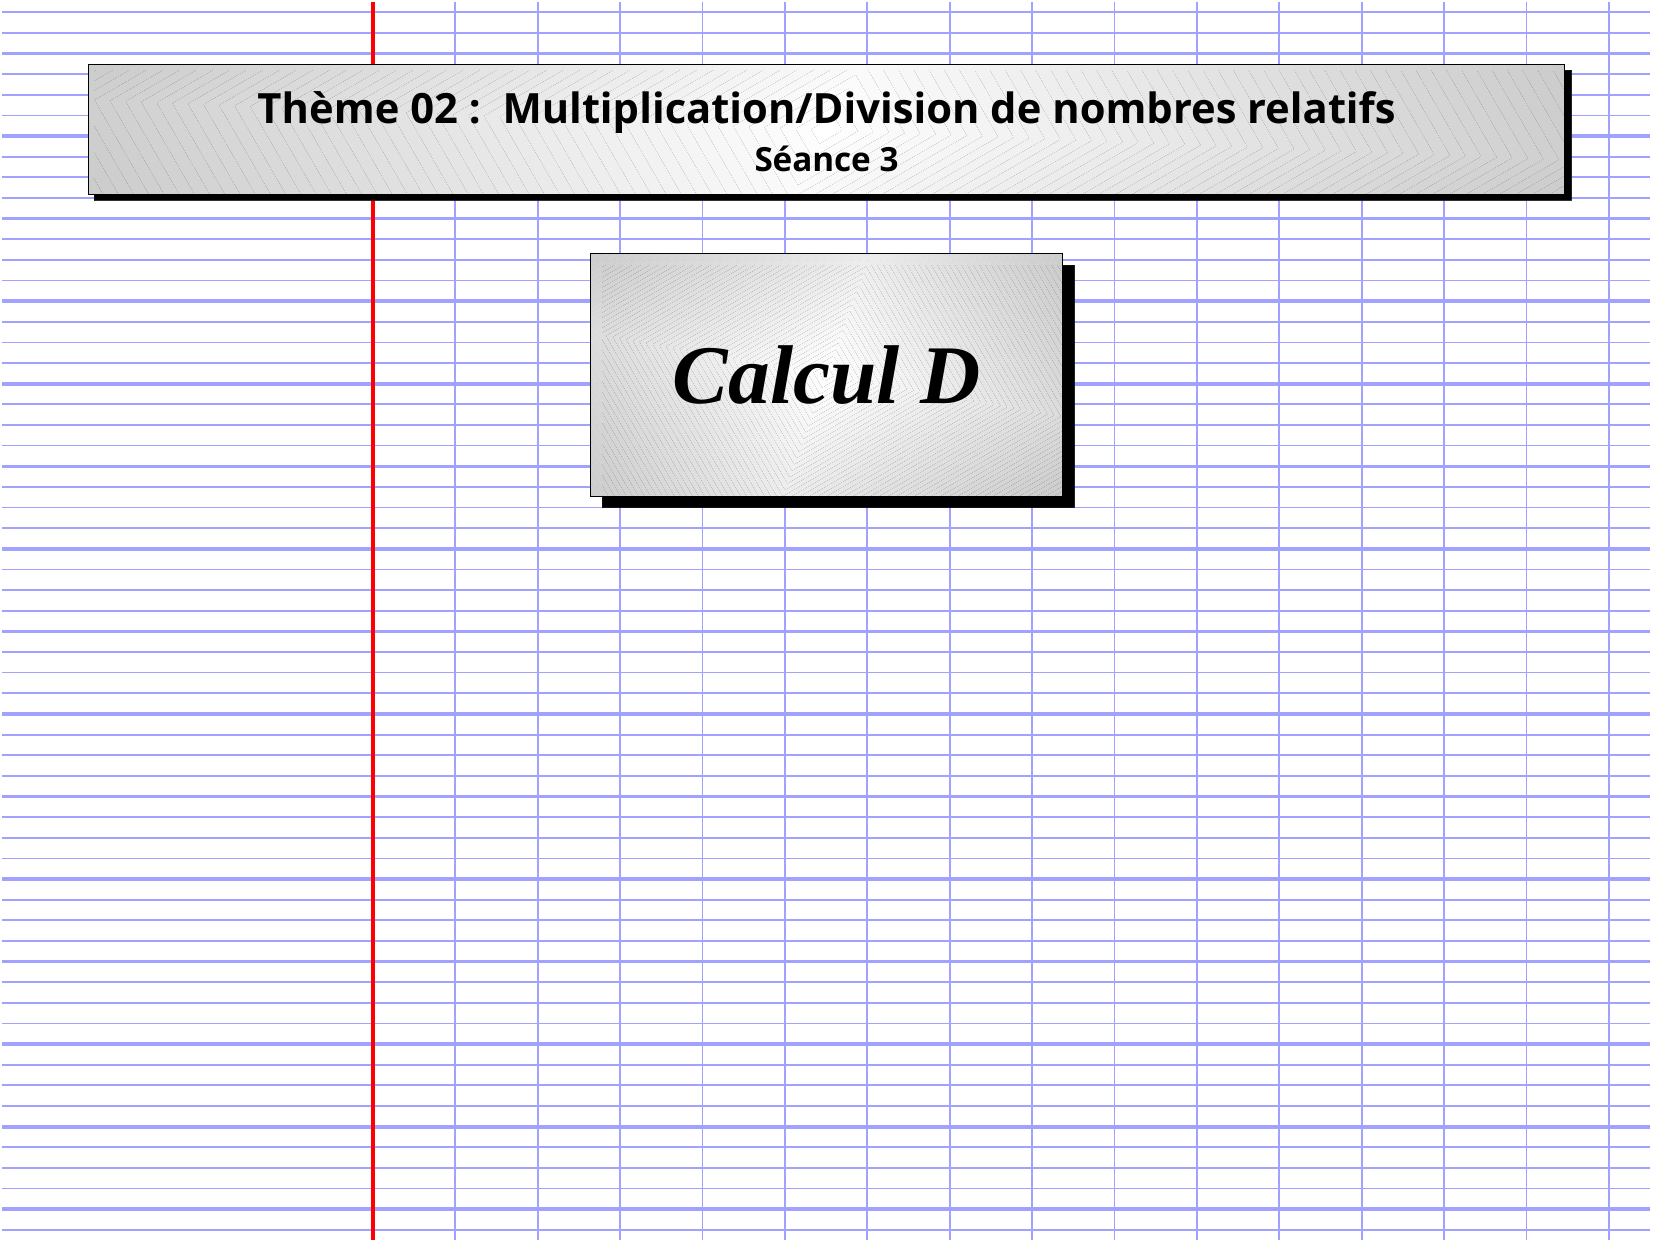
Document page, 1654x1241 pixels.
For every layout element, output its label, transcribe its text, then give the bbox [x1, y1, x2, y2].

text_box Thème 02 : Multiplication/Division de nombres relatifs Séance 3 [88, 64, 1565, 195]
picture [0, 0, 1654, 1241]
text_box Calcul D [590, 253, 1063, 497]
